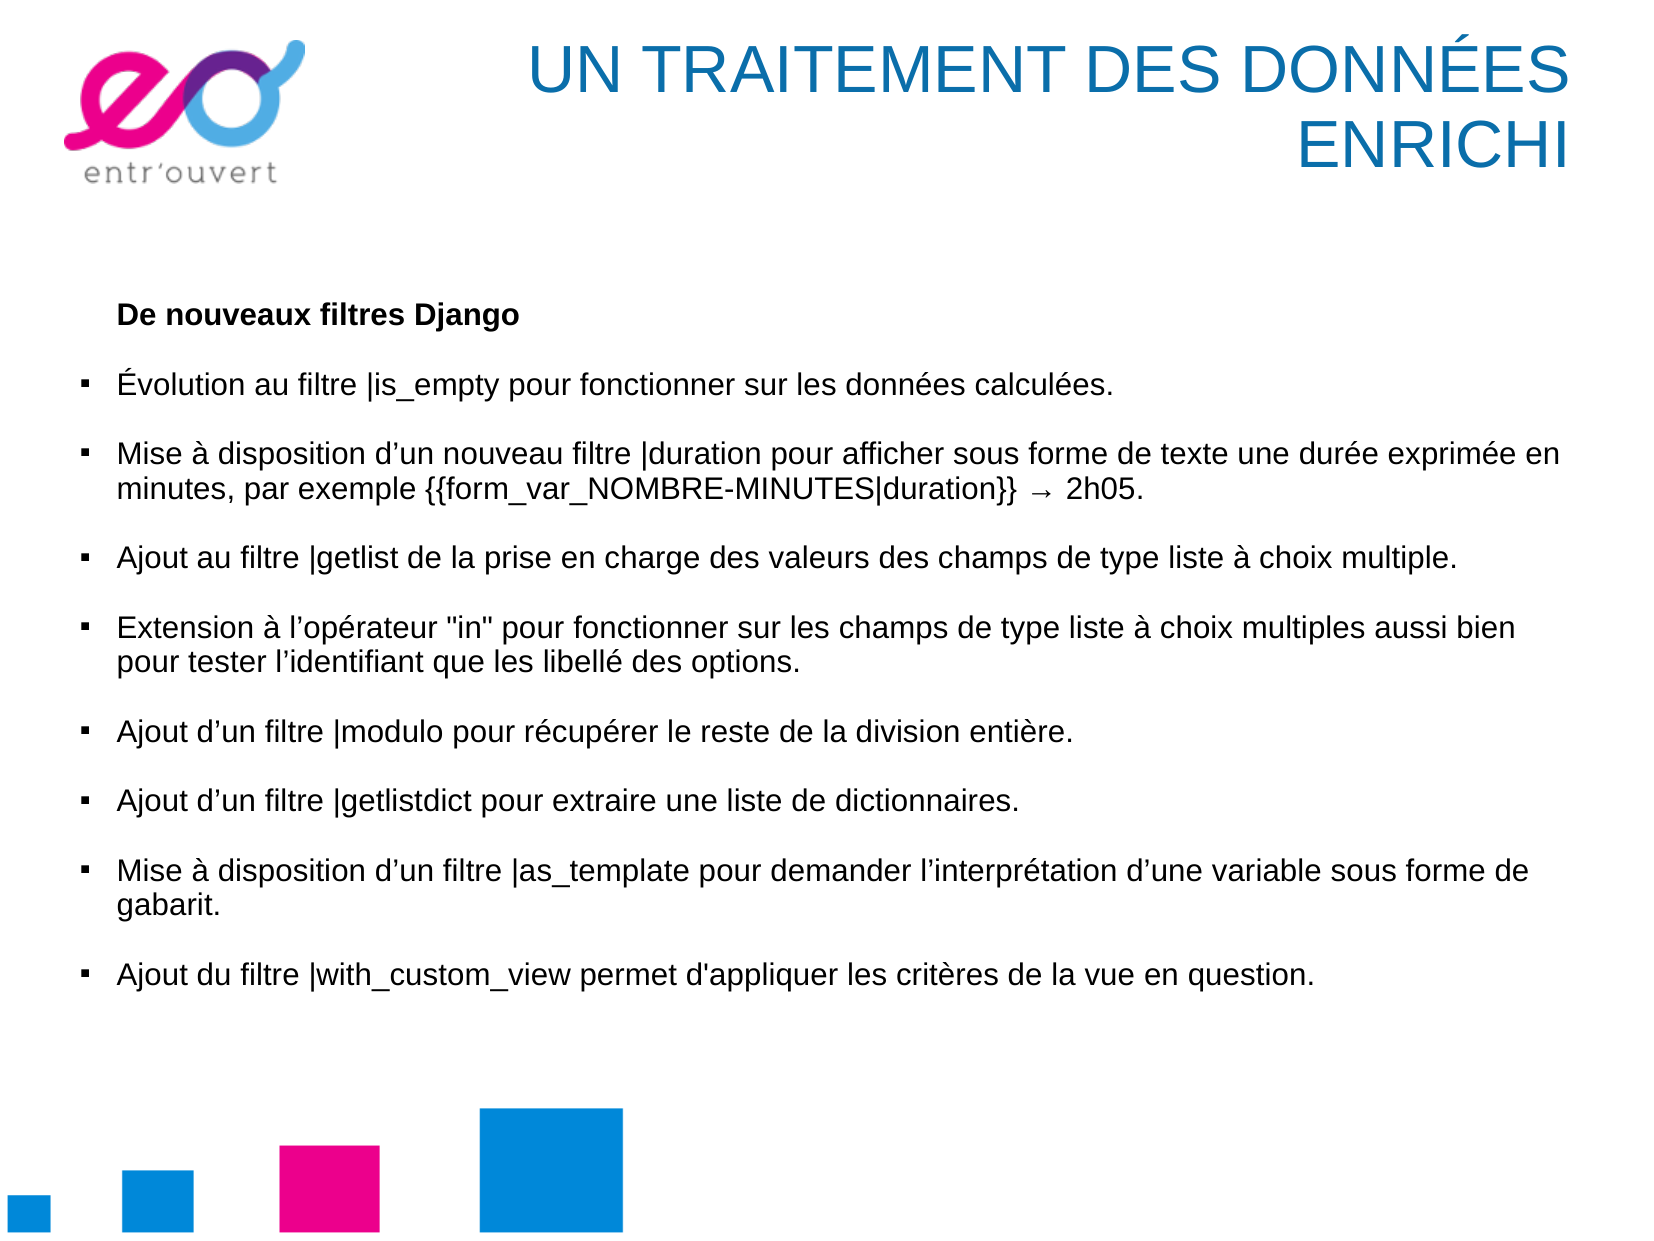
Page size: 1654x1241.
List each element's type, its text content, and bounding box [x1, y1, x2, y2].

title Un TRAITEMENT DES DONNÉES ENRICHI [375, 32, 1571, 290]
picture [64, 40, 305, 184]
picture [5, 1106, 626, 1235]
subtitle De nouveaux filtres Django Évolution au filtre |is_empty pour fonctionner sur les données calculées. Mise à disposition d’un nouveau filtre |duration pour afficher sous forme de texte une durée exprimée en minutes, par exemple {{form_var_NOMBRE-MINUTES|duration}} → 2h05. Ajout au filtre |getlist de la prise en charge des valeurs des champs de type liste à choix multiple. Extension à l’opérateur "in" pour fonctionner sur les champs de type liste à choix multiples aussi bien pour tester l’identifiant que les libellé des options. Ajout d’un filtre |modulo pour récupérer le reste de la division entière. Ajout d’un filtre |getlistdict pour extraire une liste de dictionnaires. Mise à disposition d’un filtre |as_template pour demander l’interprétation d’une variable sous forme de gabarit. Ajout du filtre |with_custom_view permet d'appliquer les critères de la vue en question. [81, 297, 1570, 992]
